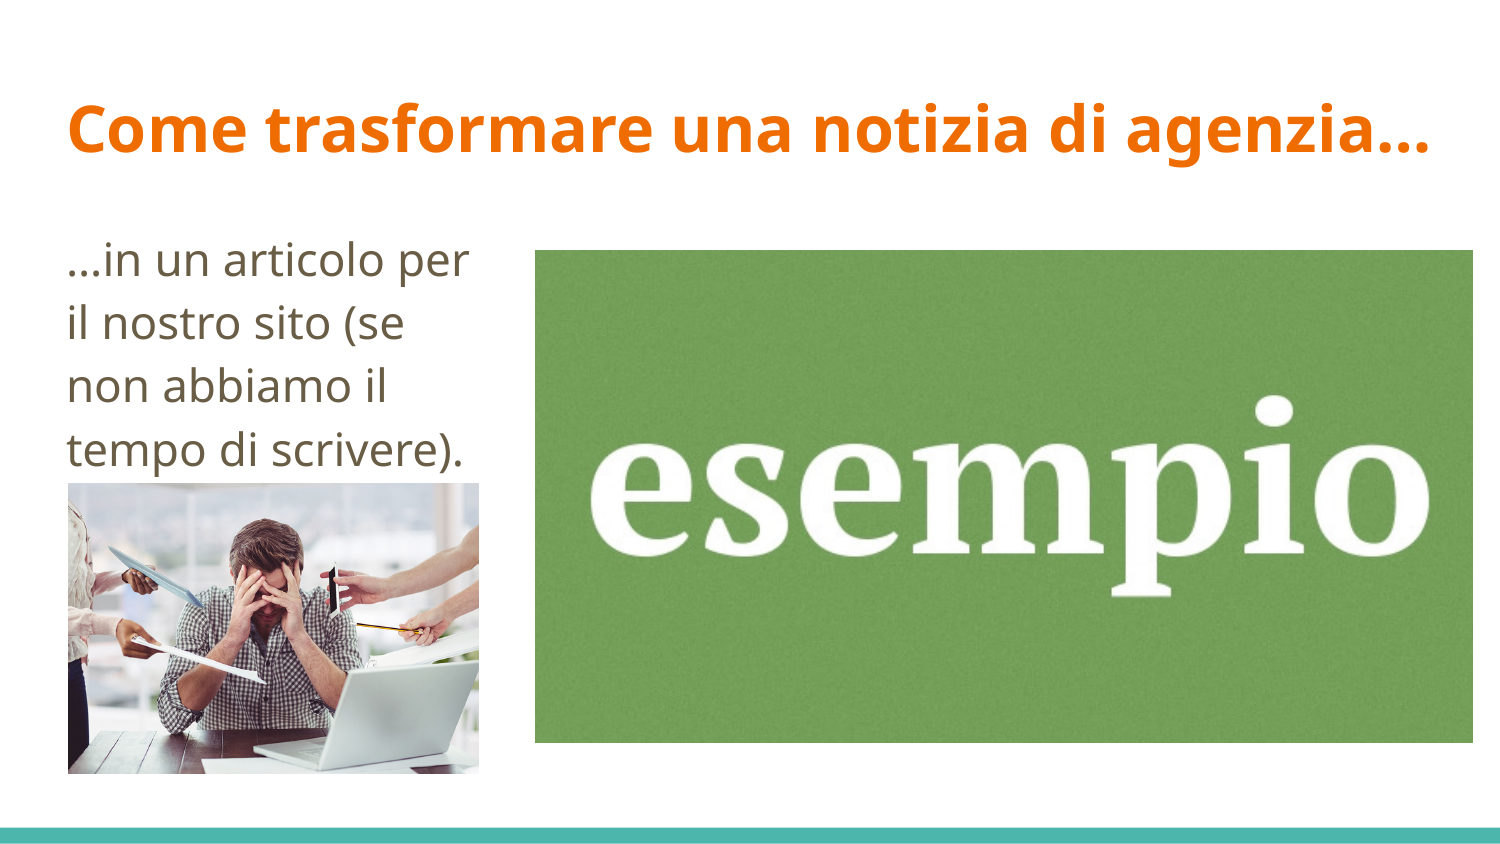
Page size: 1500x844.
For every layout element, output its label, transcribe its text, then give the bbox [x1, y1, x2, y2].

list …in un articolo per il nostro sito (se non abbiamo il tempo di scrivere). [51, 207, 497, 750]
picture [535, 250, 1473, 743]
title Come trasformare una notizia di agenzia… [51, 72, 1449, 189]
picture [68, 483, 479, 774]
